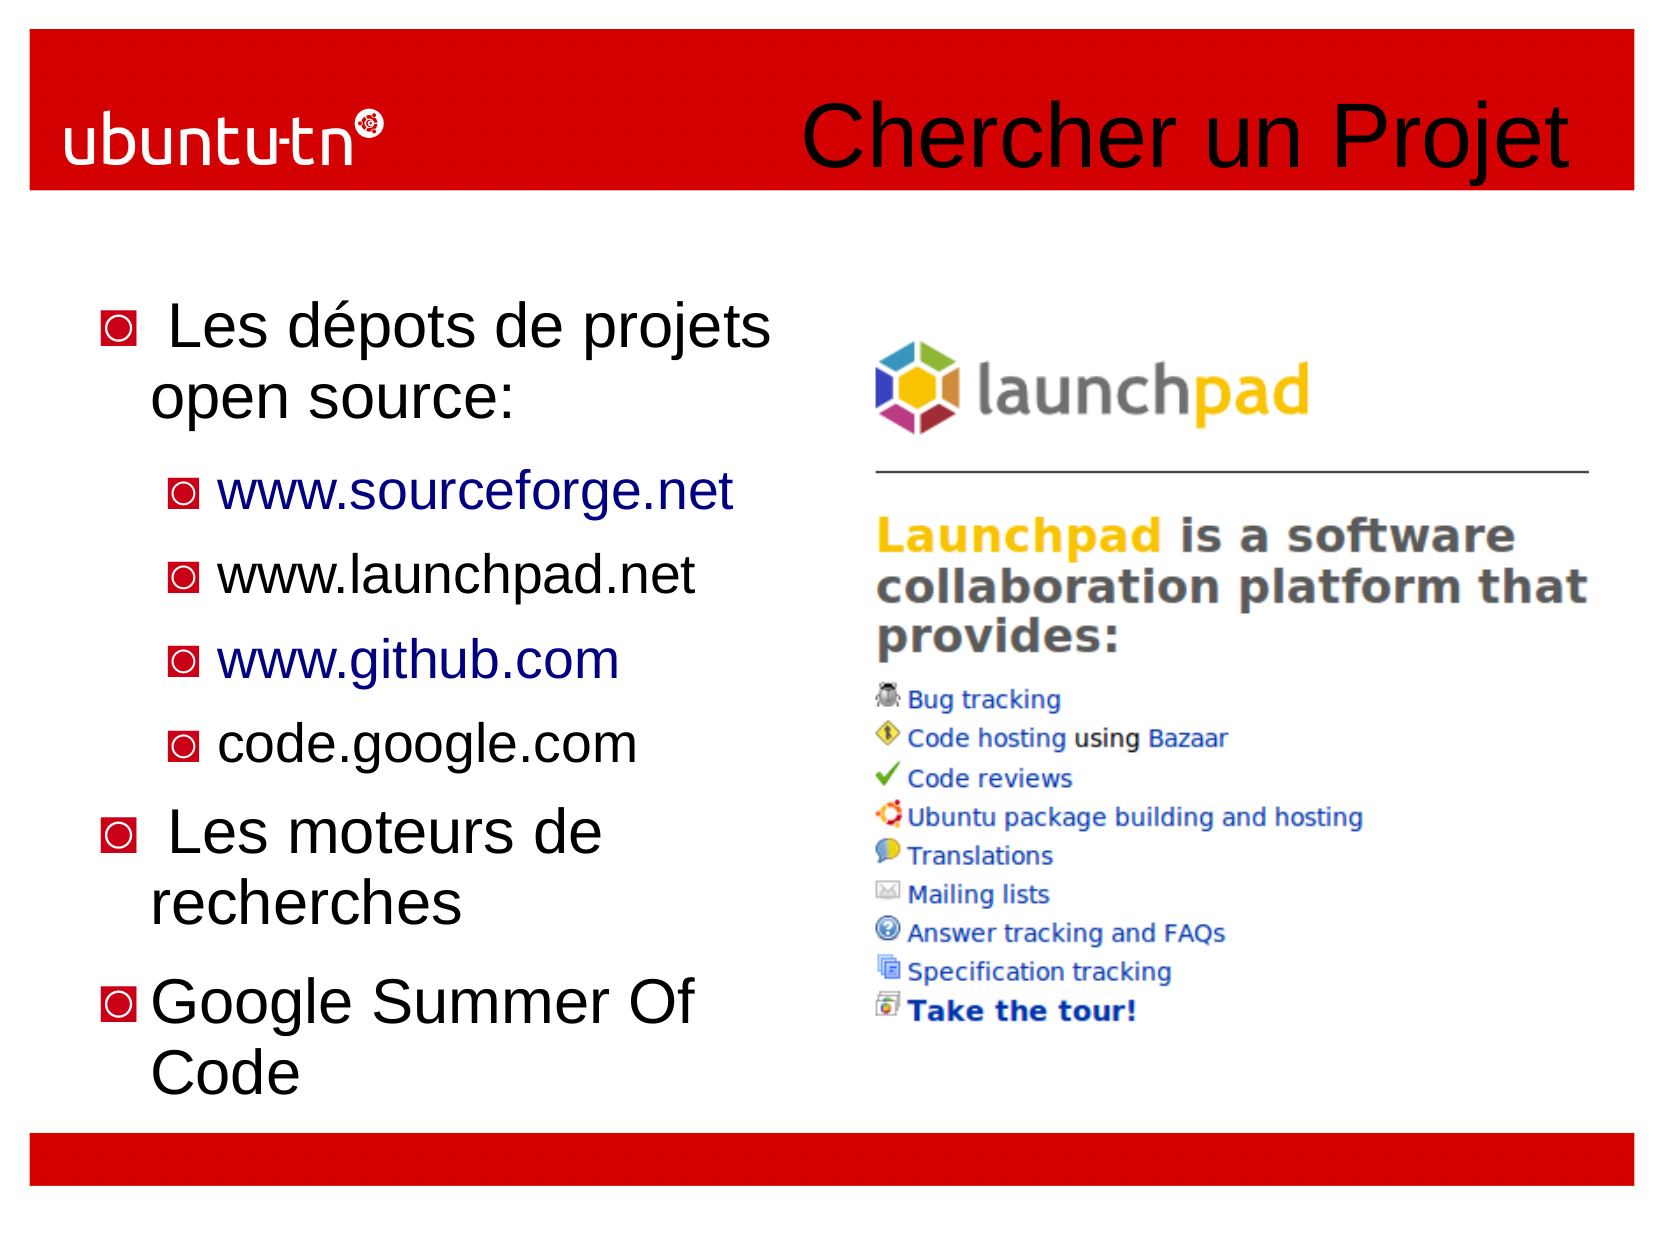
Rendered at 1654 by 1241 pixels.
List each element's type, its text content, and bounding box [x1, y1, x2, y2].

picture [29, 29, 1635, 1241]
title Chercher un Projet [82, 31, 1571, 239]
list Les dépots de projets open source: www.sourceforge.net www.launchpad.net www.github.com code.google.com Les moteurs de recherches Google Summer Of Code [82, 290, 809, 1109]
